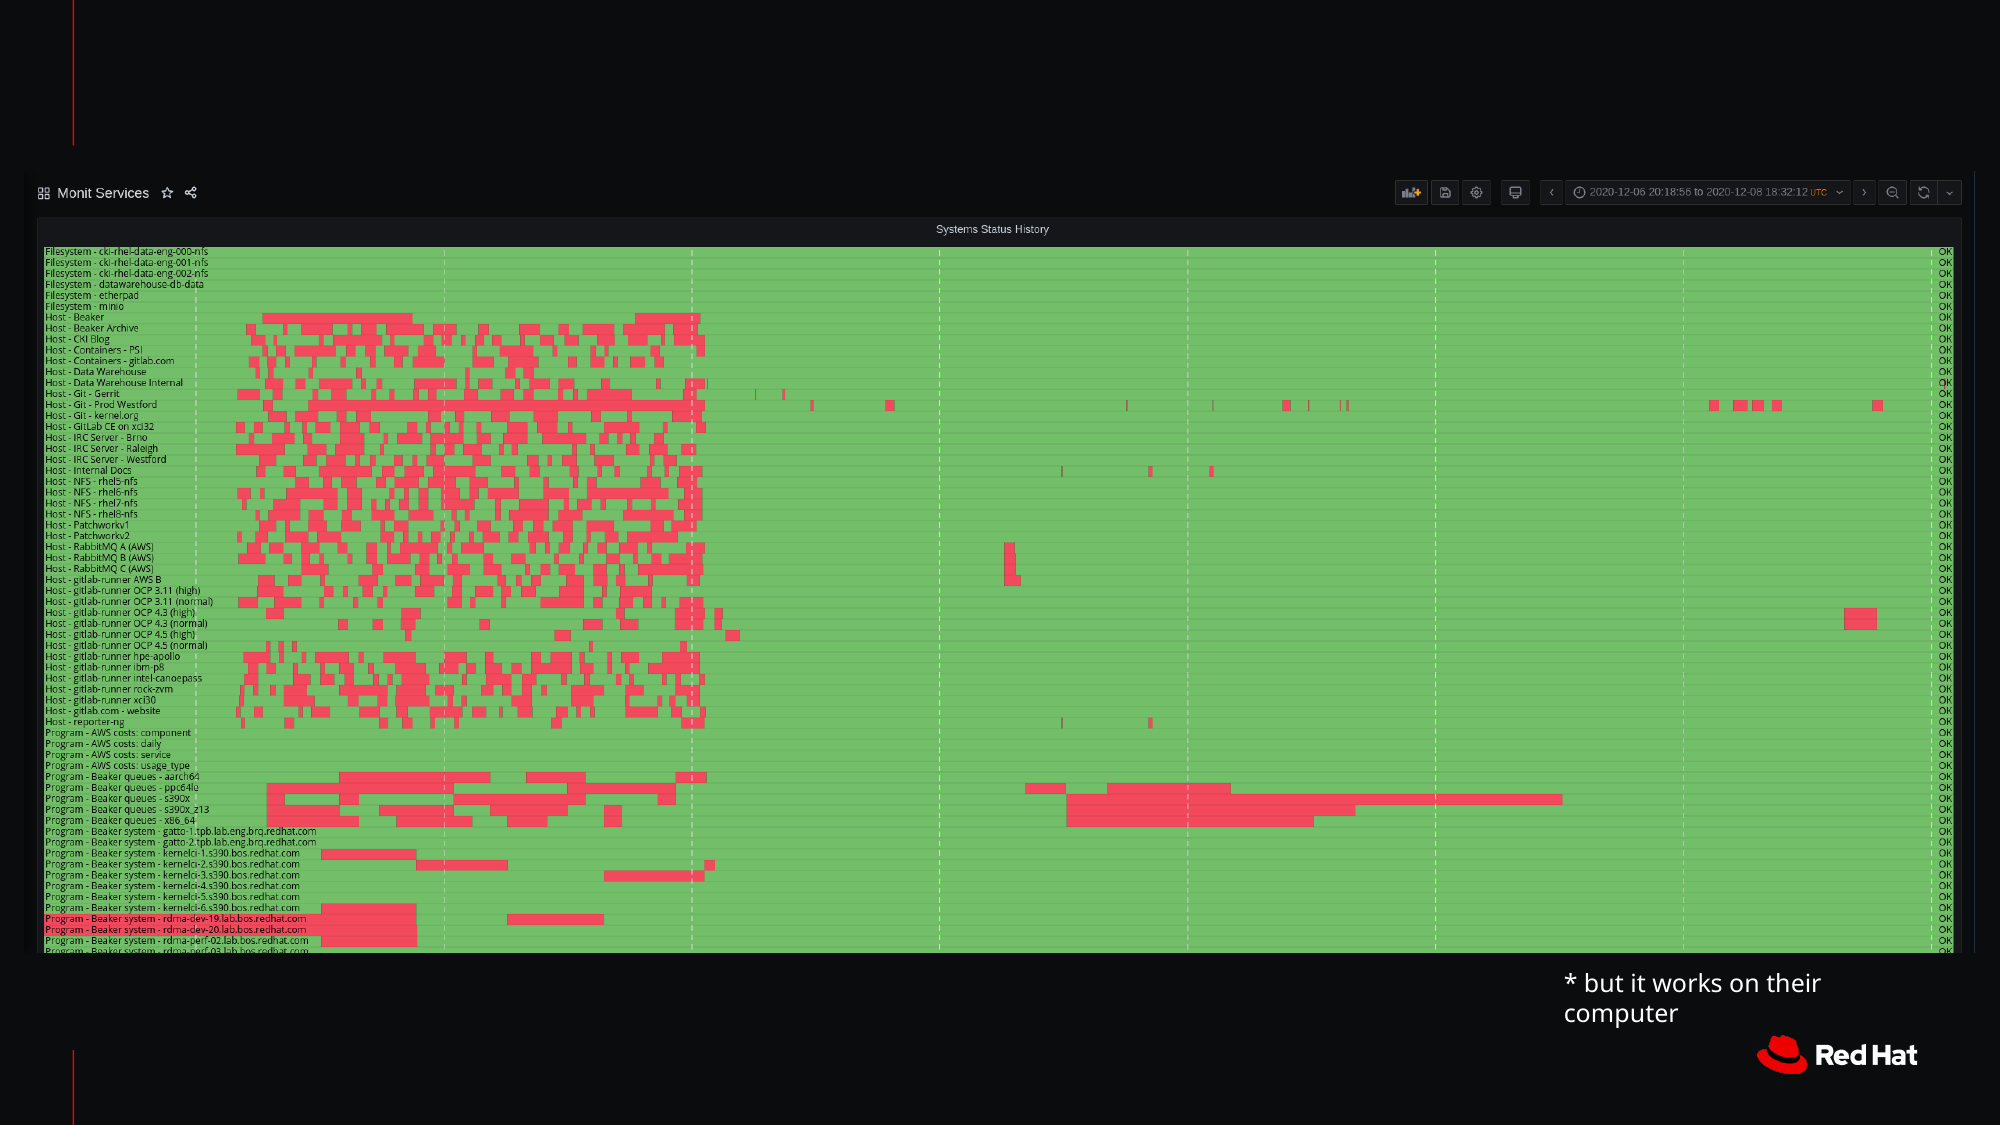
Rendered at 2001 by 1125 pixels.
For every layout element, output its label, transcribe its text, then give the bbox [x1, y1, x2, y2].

text_box * but it works on their computer [1548, 953, 1957, 1052]
picture [1757, 1052, 1918, 1074]
picture [24, 171, 1975, 953]
